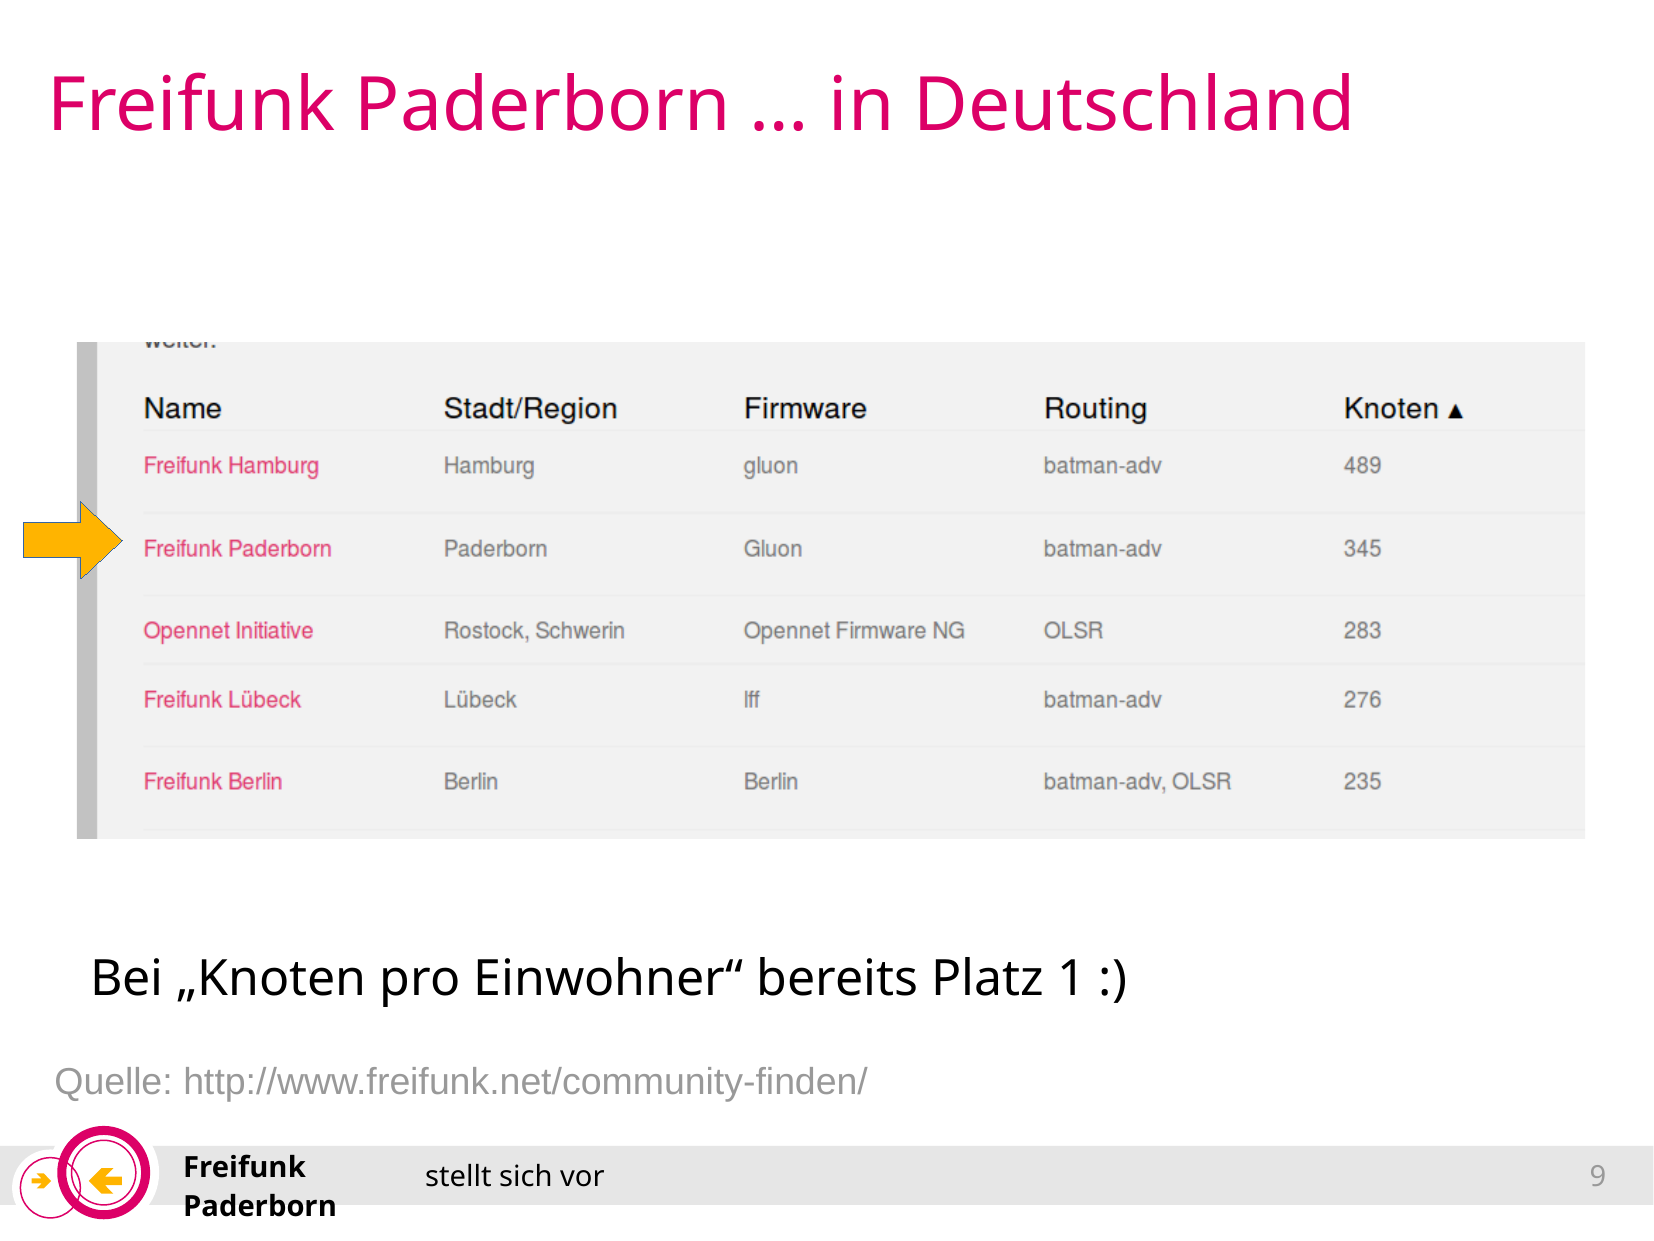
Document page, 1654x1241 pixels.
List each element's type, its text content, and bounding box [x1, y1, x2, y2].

text_box Bei „Knoten pro Einwohner“ bereits Platz 1 :) [75, 934, 1099, 1016]
title Freifunk Paderborn … in Deutschland [47, 45, 1607, 158]
text_box [23, 501, 123, 579]
text_box Quelle: http://www.freifunk.net/community-finden/ [39, 1053, 1111, 1111]
picture [76, 342, 1586, 839]
